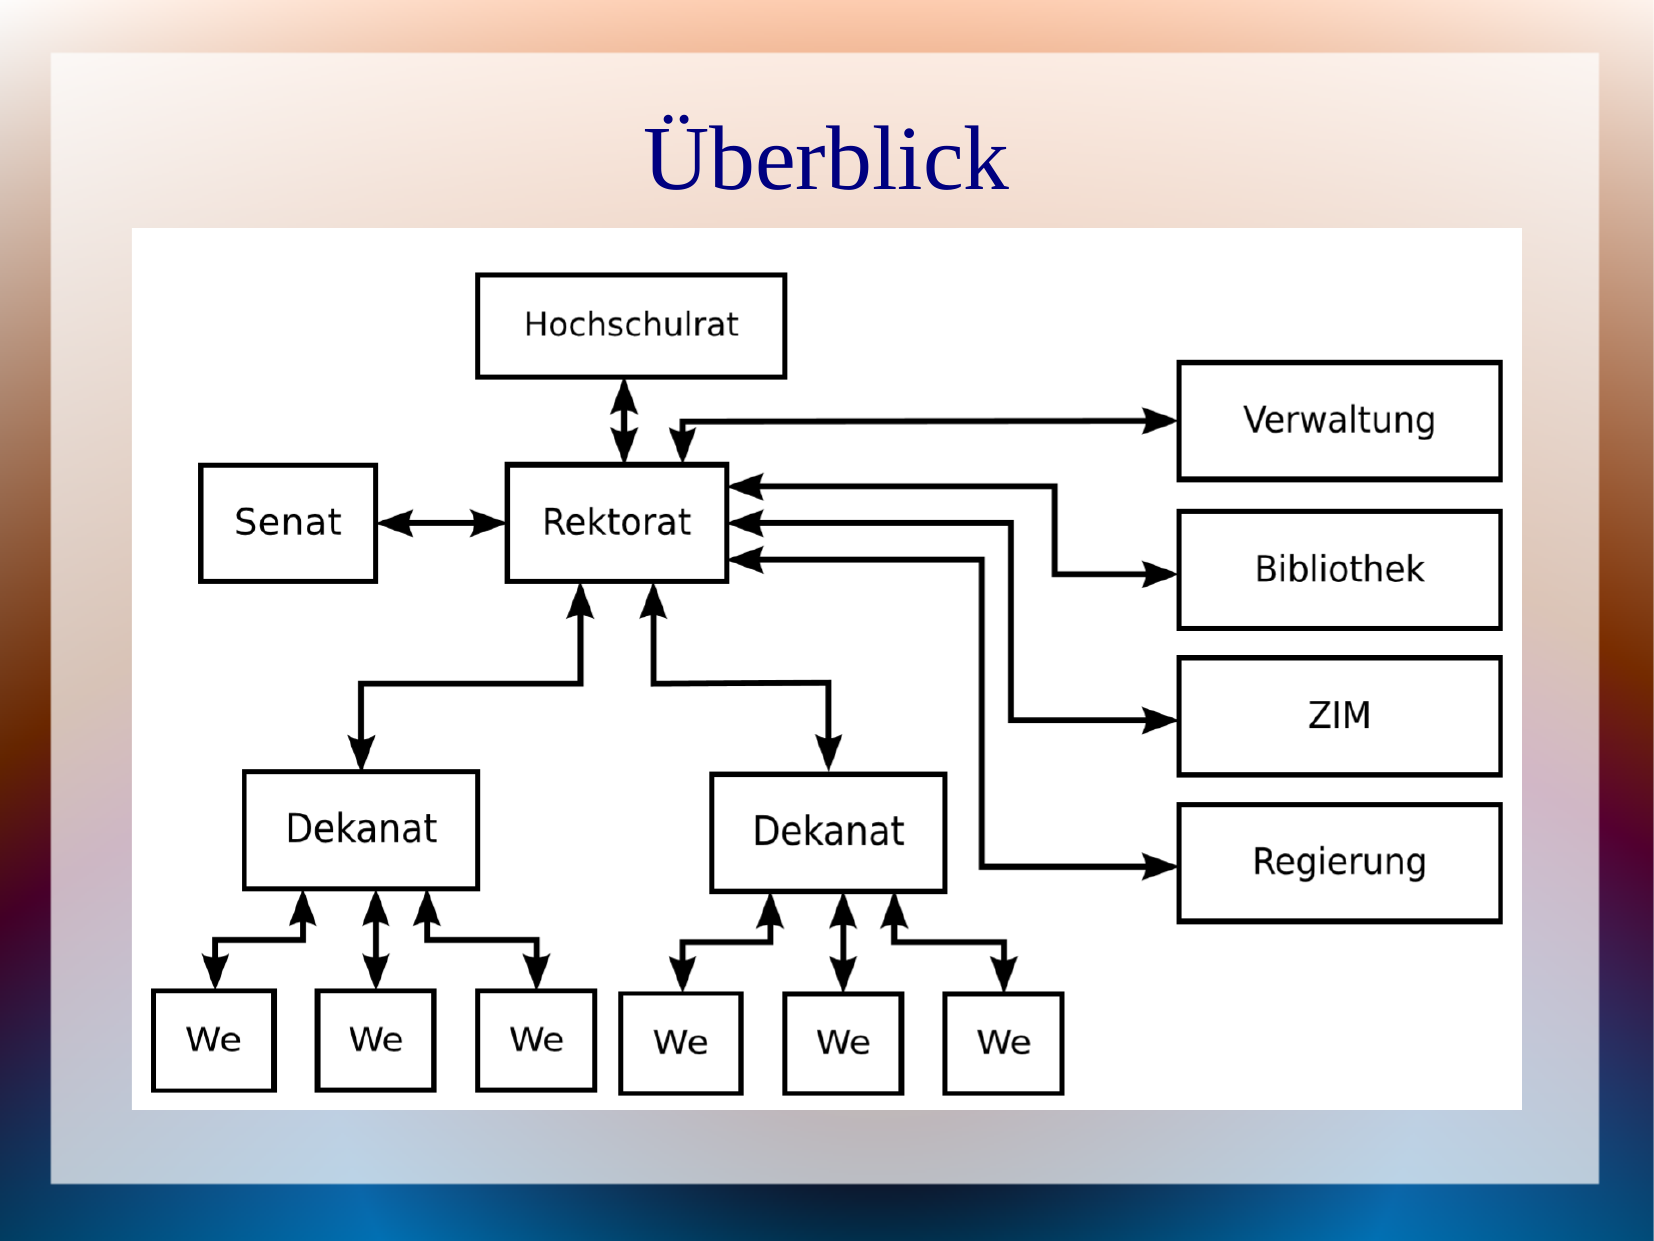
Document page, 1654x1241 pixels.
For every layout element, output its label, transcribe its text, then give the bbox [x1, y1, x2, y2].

picture [0, 0, 1654, 1241]
title Überblick [82, 55, 1571, 263]
